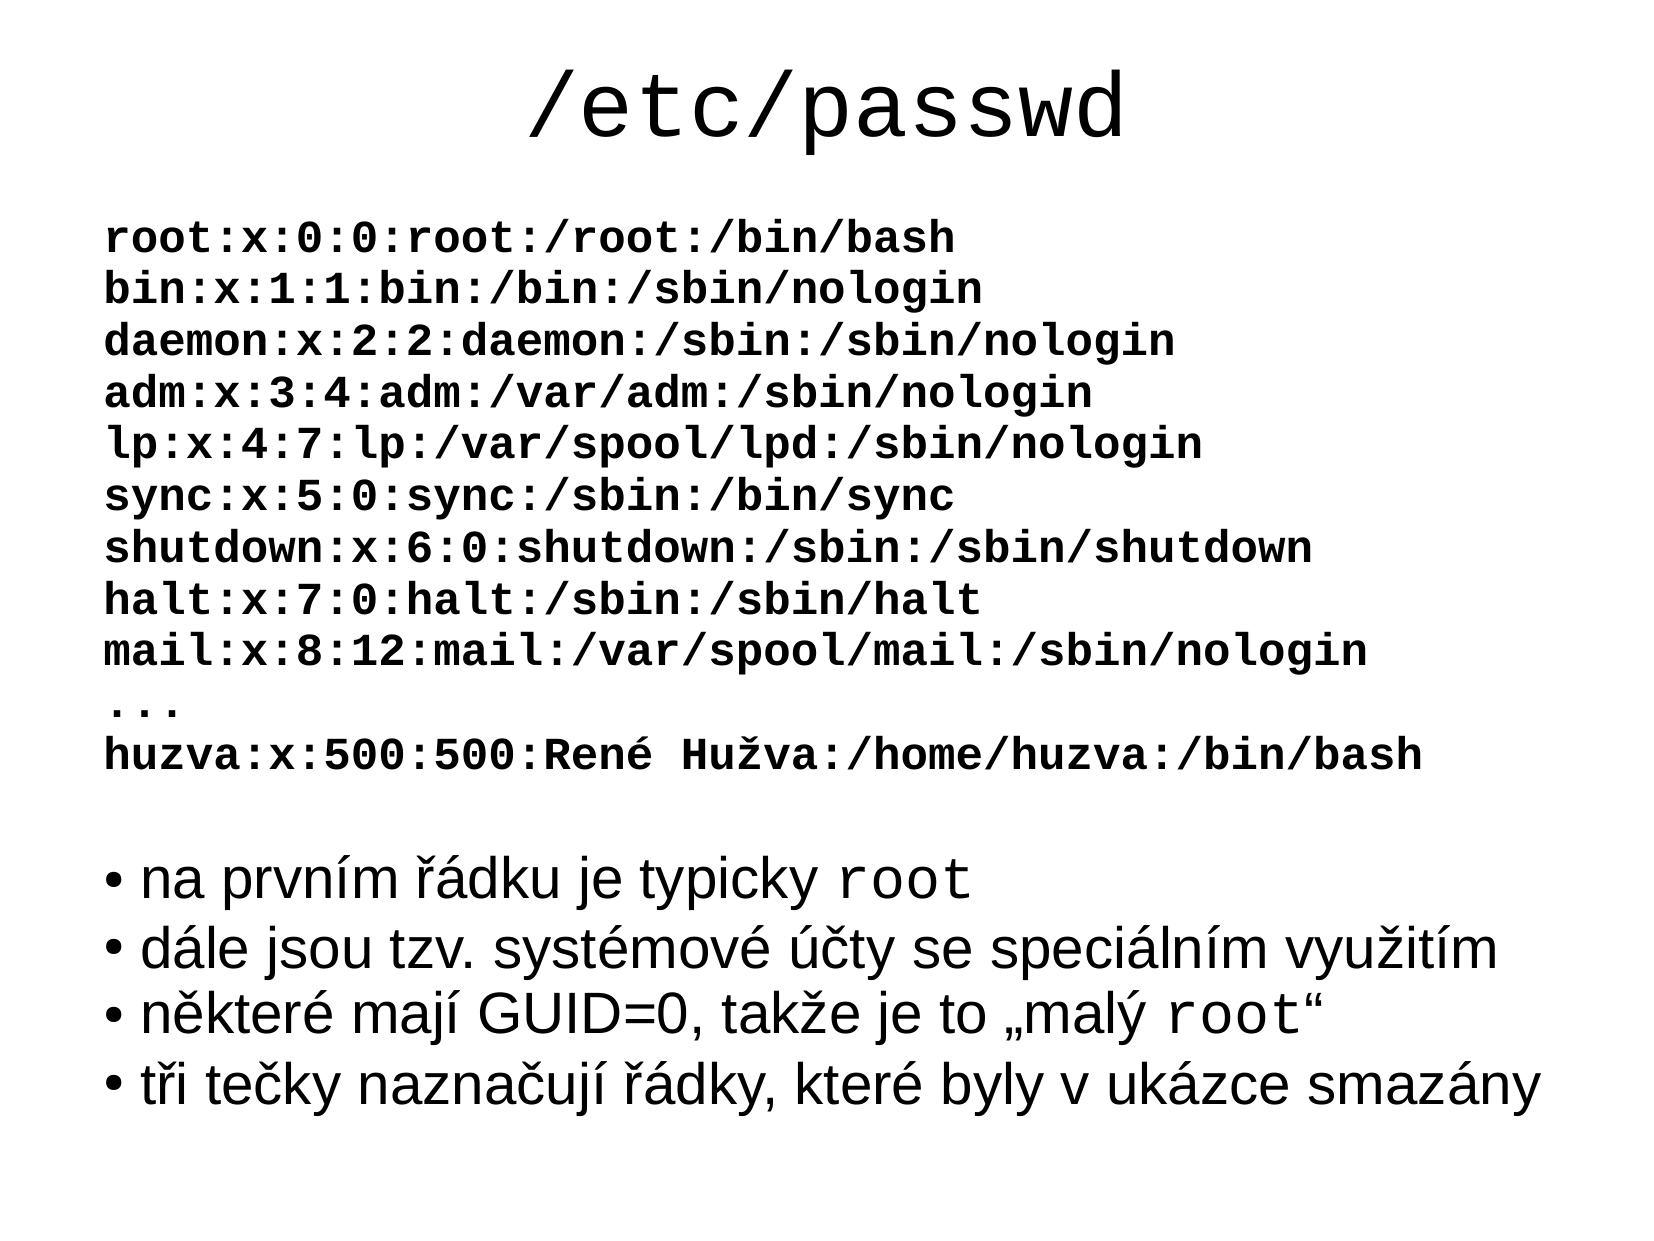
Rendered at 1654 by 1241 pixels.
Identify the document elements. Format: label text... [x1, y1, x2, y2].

text_box na prvním řádku je typicky root dále jsou tzv. systémové účty se speciálním využitím některé mají GUID=0, takže je to „malý root“ tři tečky naznačují řádky, které byly v ukázce smazány [88, 838, 1565, 1124]
text_box root:x:0:0:root:/root:/bin/bash bin:x:1:1:bin:/bin:/sbin/nologin daemon:x:2:2:daemon:/sbin:/sbin/nologin adm:x:3:4:adm:/var/adm:/sbin/nologin lp:x:4:7:lp:/var/spool/lpd:/sbin/nologin sync:x:5:0:sync:/sbin:/bin/sync shutdown:x:6:0:shutdown:/sbin:/sbin/shutdown halt:x:7:0:halt:/sbin:/sbin/halt mail:x:8:12:mail:/var/spool/mail:/sbin/nologin ... huzva:x:500:500:René Hužva:/home/huzva:/bin/bash [88, 206, 1565, 834]
title /etc/passwd [82, 15, 1571, 208]
